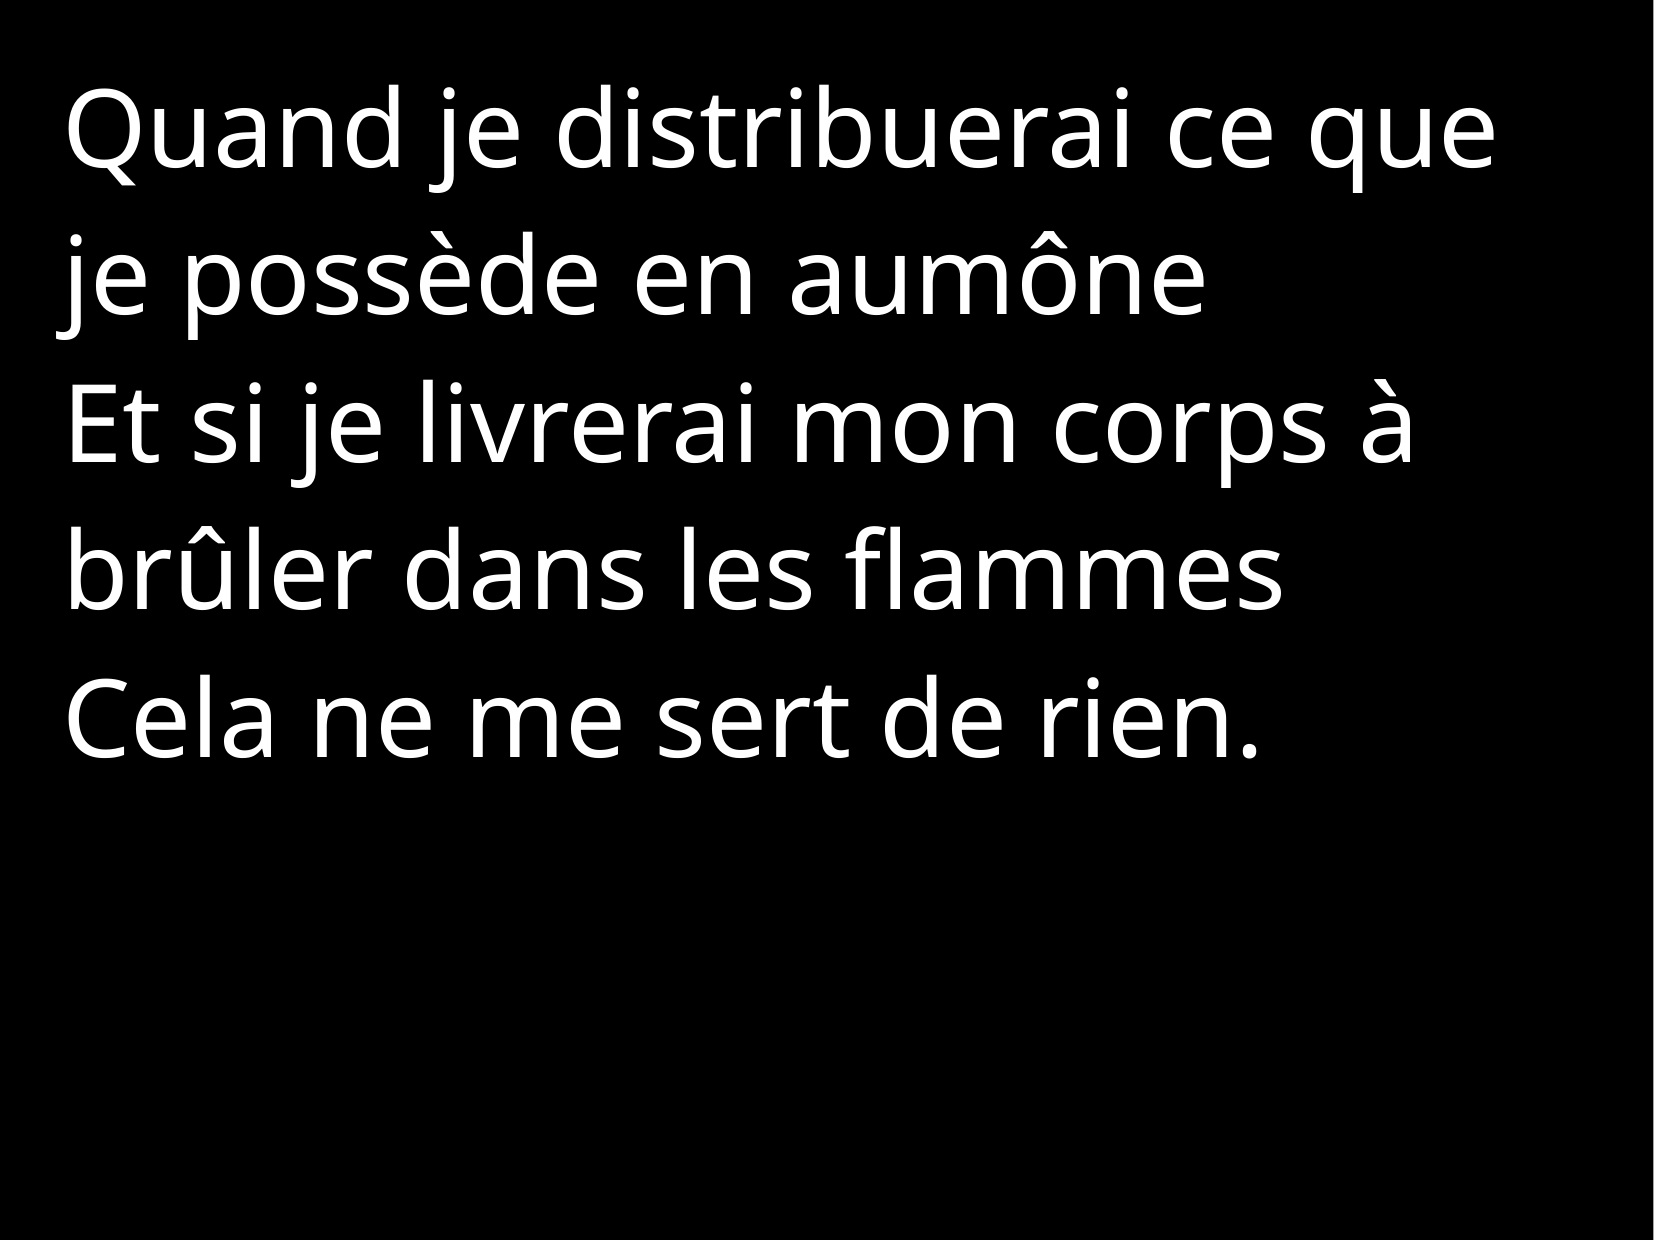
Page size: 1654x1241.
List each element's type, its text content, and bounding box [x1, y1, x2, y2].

text_box Quand je distribuerai ce que je possède en aumône Et si je livrerai mon corps à brûler dans les flammes Cela ne me sert de rien. [47, 43, 1619, 1241]
